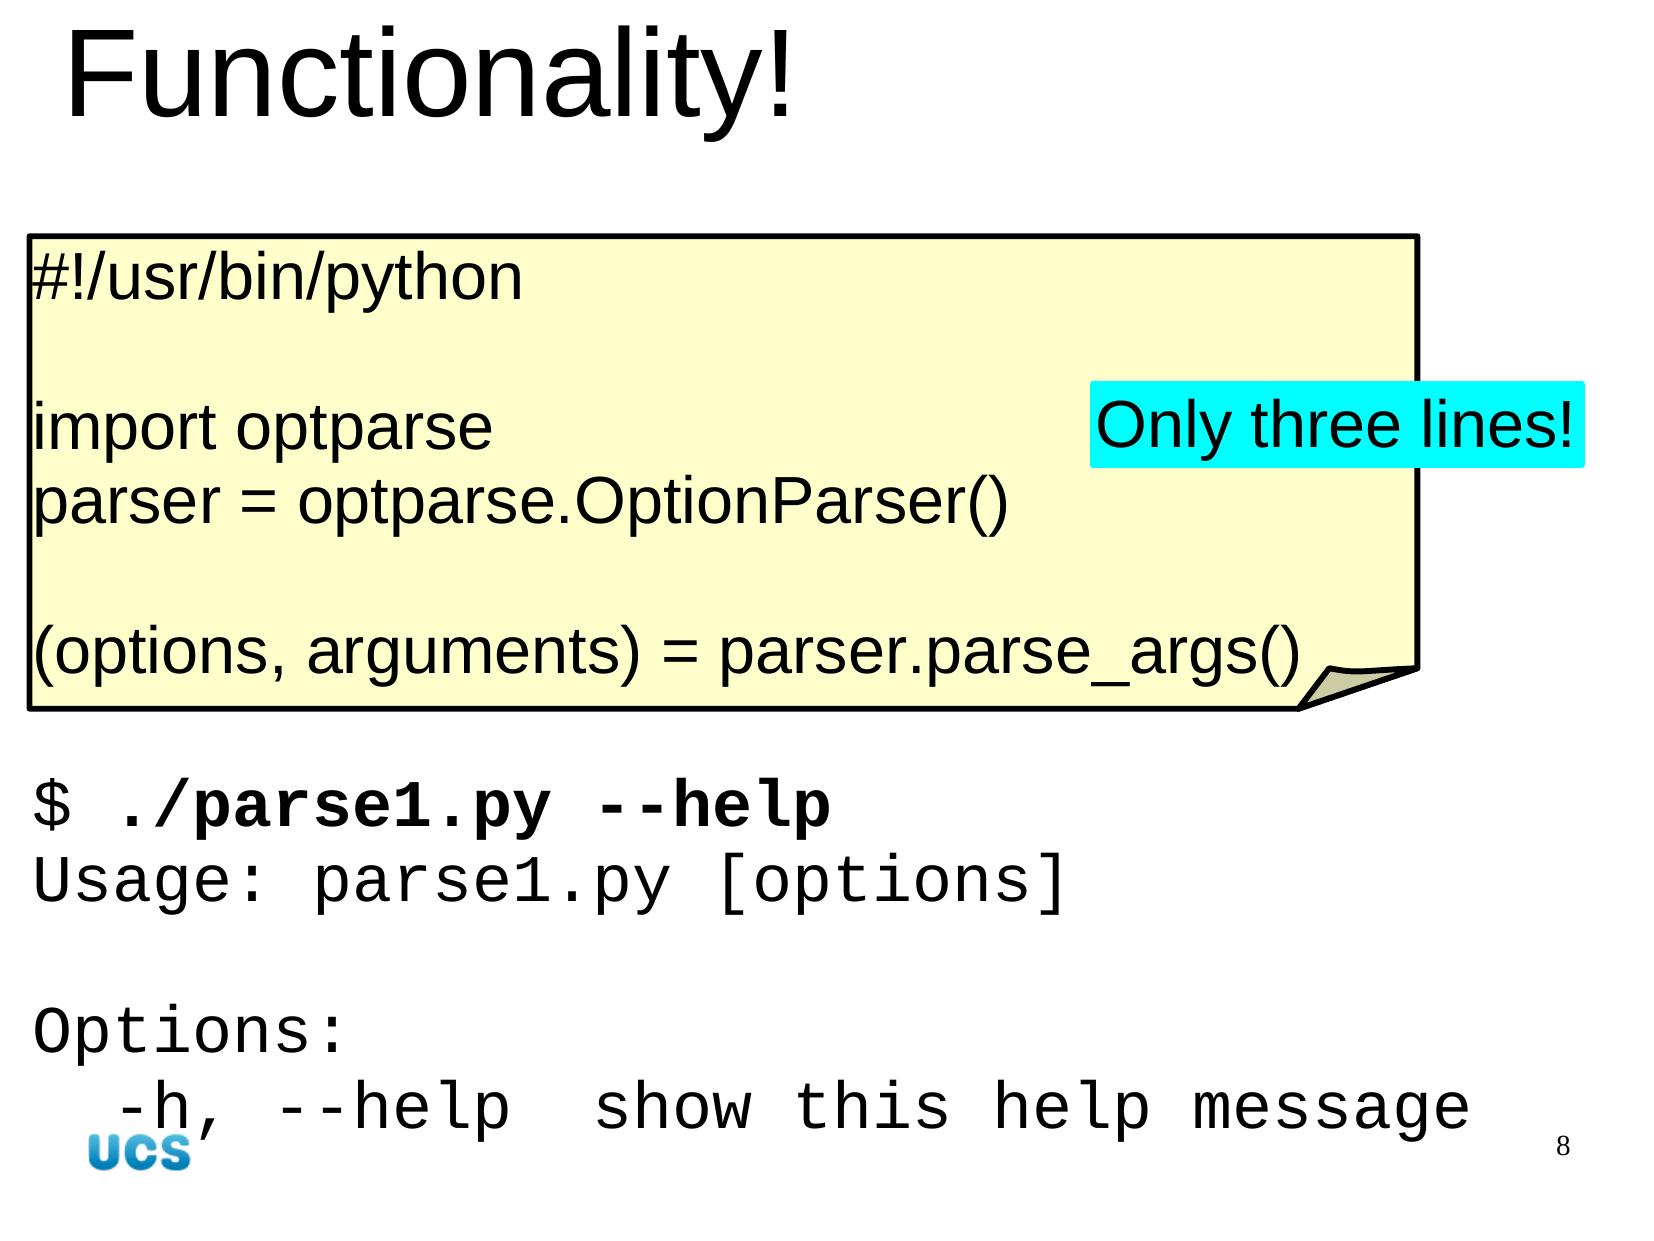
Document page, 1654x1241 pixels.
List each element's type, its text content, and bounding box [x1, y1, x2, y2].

text_box $ ./parse1.py --help Usage: parse1.py [options] Options: -h, --help show this help message [29, 767, 1476, 1152]
text_box #!/usr/bin/python import optparse parser = optparse.OptionParser() (options, arguments) = parser.parse_args() [29, 236, 1418, 709]
text_box Functionality! [59, 0, 802, 146]
picture [88, 1152, 191, 1172]
text_box Only three lines! [1092, 383, 1582, 465]
